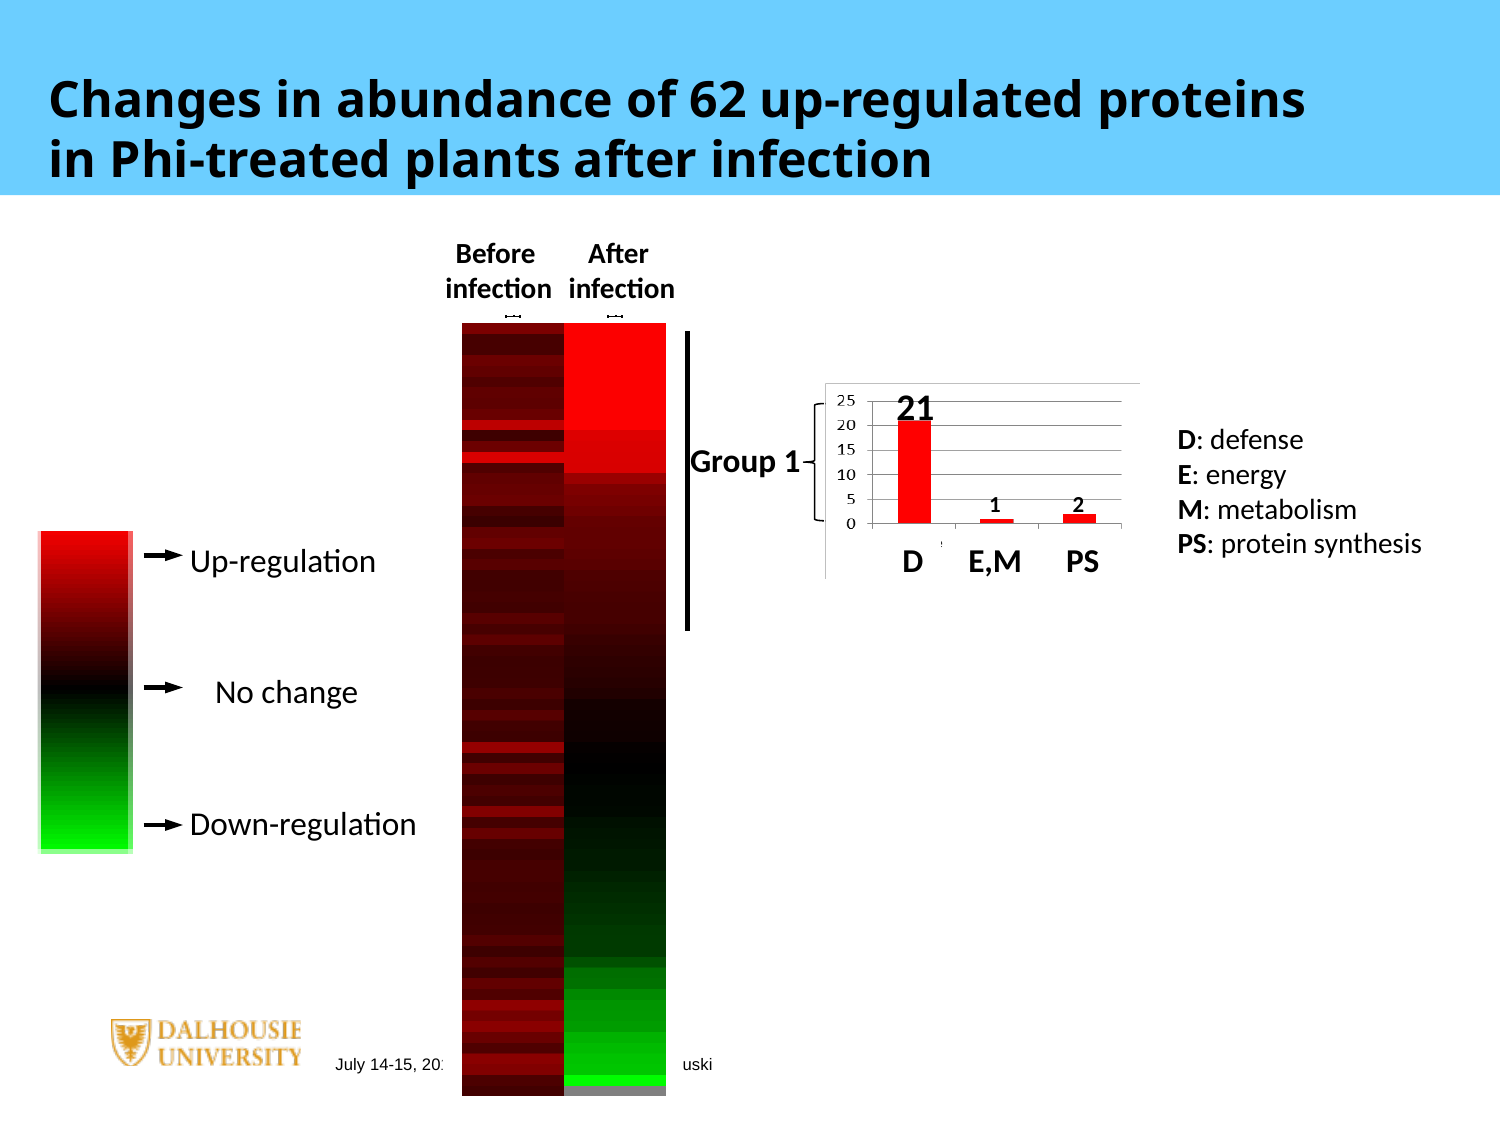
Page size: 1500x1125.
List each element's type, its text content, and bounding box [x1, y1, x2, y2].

text_box 21 [881, 375, 951, 436]
text_box PS [1040, 531, 1126, 588]
text_box D: defense E: energy M: metabolism PS: protein synthesis [1162, 412, 1450, 568]
text_box Group 1 [675, 431, 813, 488]
text_box Up-regulation [174, 531, 395, 588]
text_box No change [199, 662, 376, 719]
text_box 2 [1057, 482, 1100, 526]
picture [37, 531, 136, 863]
text_box Before infection [428, 226, 552, 313]
picture [817, 376, 1148, 586]
title Changes in abundance of 62 up-regulated proteins in Phi-treated plants after infection [33, 59, 1459, 248]
text_box Down-regulation [174, 794, 436, 851]
text_box E,M [953, 531, 1038, 588]
picture [442, 315, 684, 1096]
text_box D [887, 531, 942, 588]
text_box 1 [973, 482, 1017, 526]
text_box After infection [552, 226, 692, 313]
